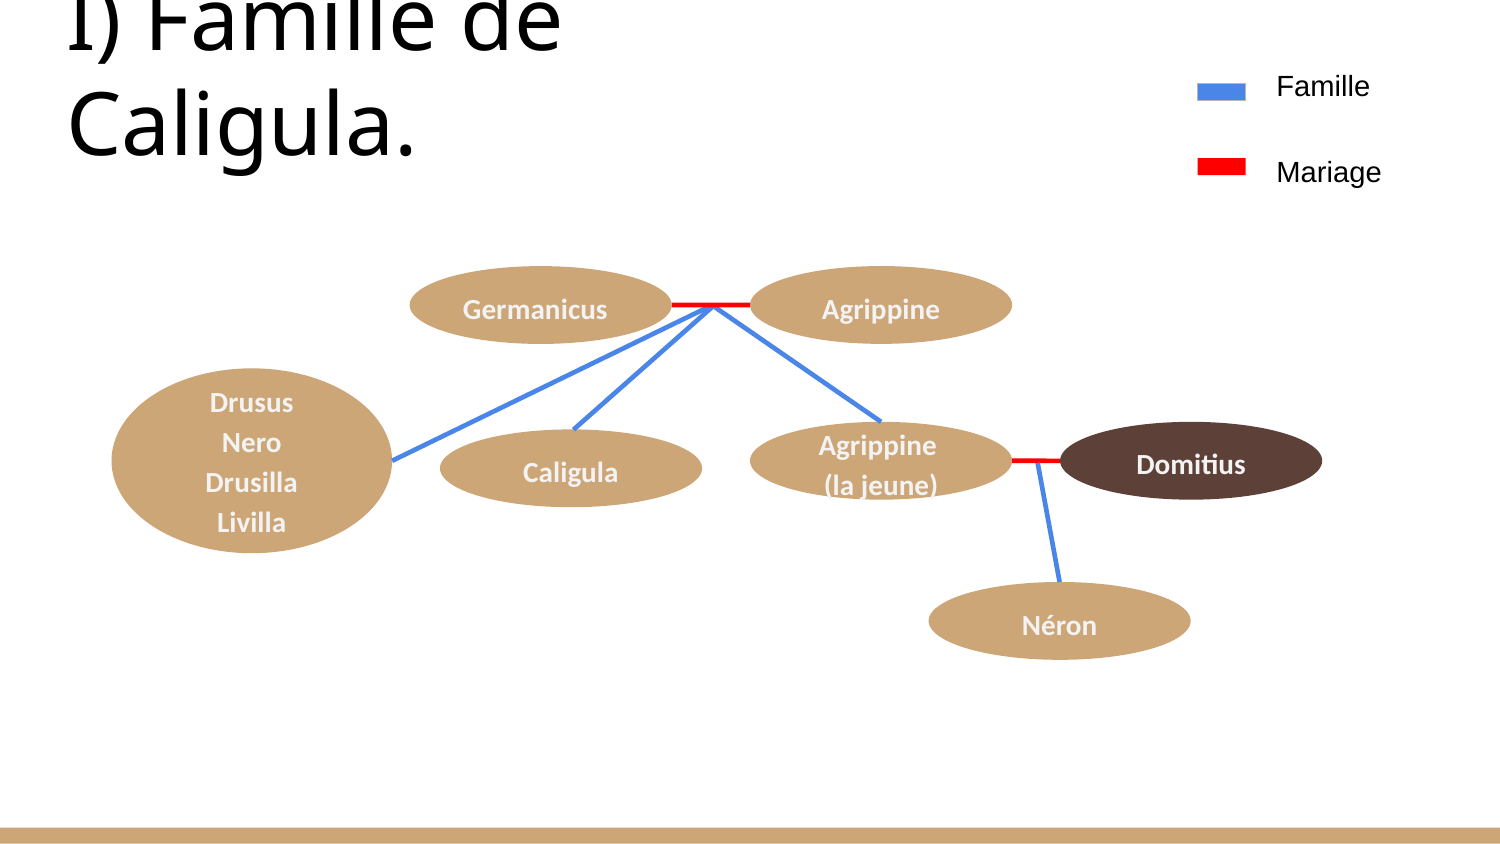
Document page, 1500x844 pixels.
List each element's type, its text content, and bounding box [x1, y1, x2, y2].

text_box Domitius [1060, 421, 1323, 500]
text_box Agrippine [750, 266, 1013, 344]
text_box Mariage [1261, 138, 1449, 195]
text_box Drusus Nero Drusilla Livilla [111, 368, 393, 554]
text_box [1197, 83, 1246, 101]
text_box Famille [1261, 51, 1449, 108]
text_box Néron [928, 581, 1191, 660]
title I) Famille de Caligula. [51, 51, 683, 189]
text_box [1197, 158, 1246, 176]
text_box Germanicus [409, 266, 672, 344]
text_box Agrippine (la jeune) [750, 421, 1012, 500]
text_box Caligula [439, 429, 703, 508]
